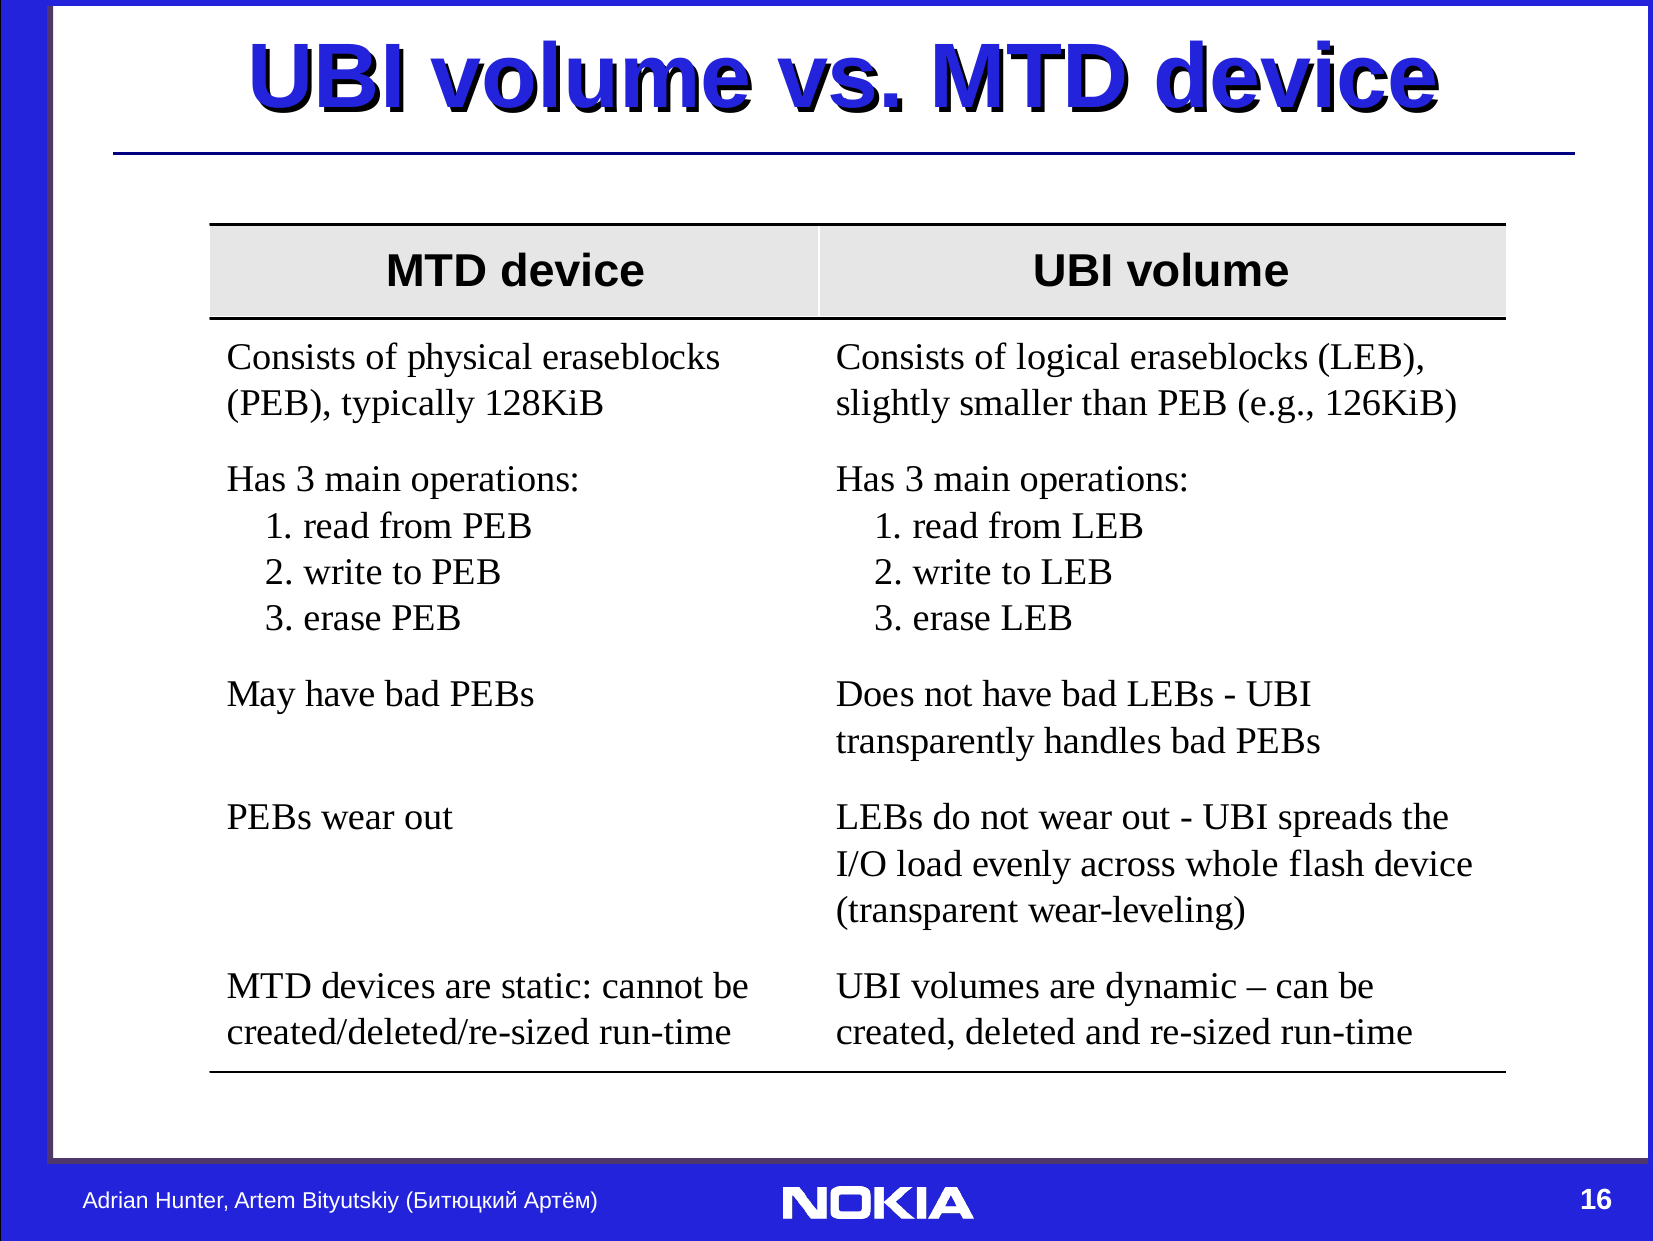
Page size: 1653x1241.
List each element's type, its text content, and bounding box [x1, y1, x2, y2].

title UBI volume vs. MTD device [100, 2, 1588, 151]
chart [209, 223, 1507, 1078]
picture [783, 1186, 974, 1219]
